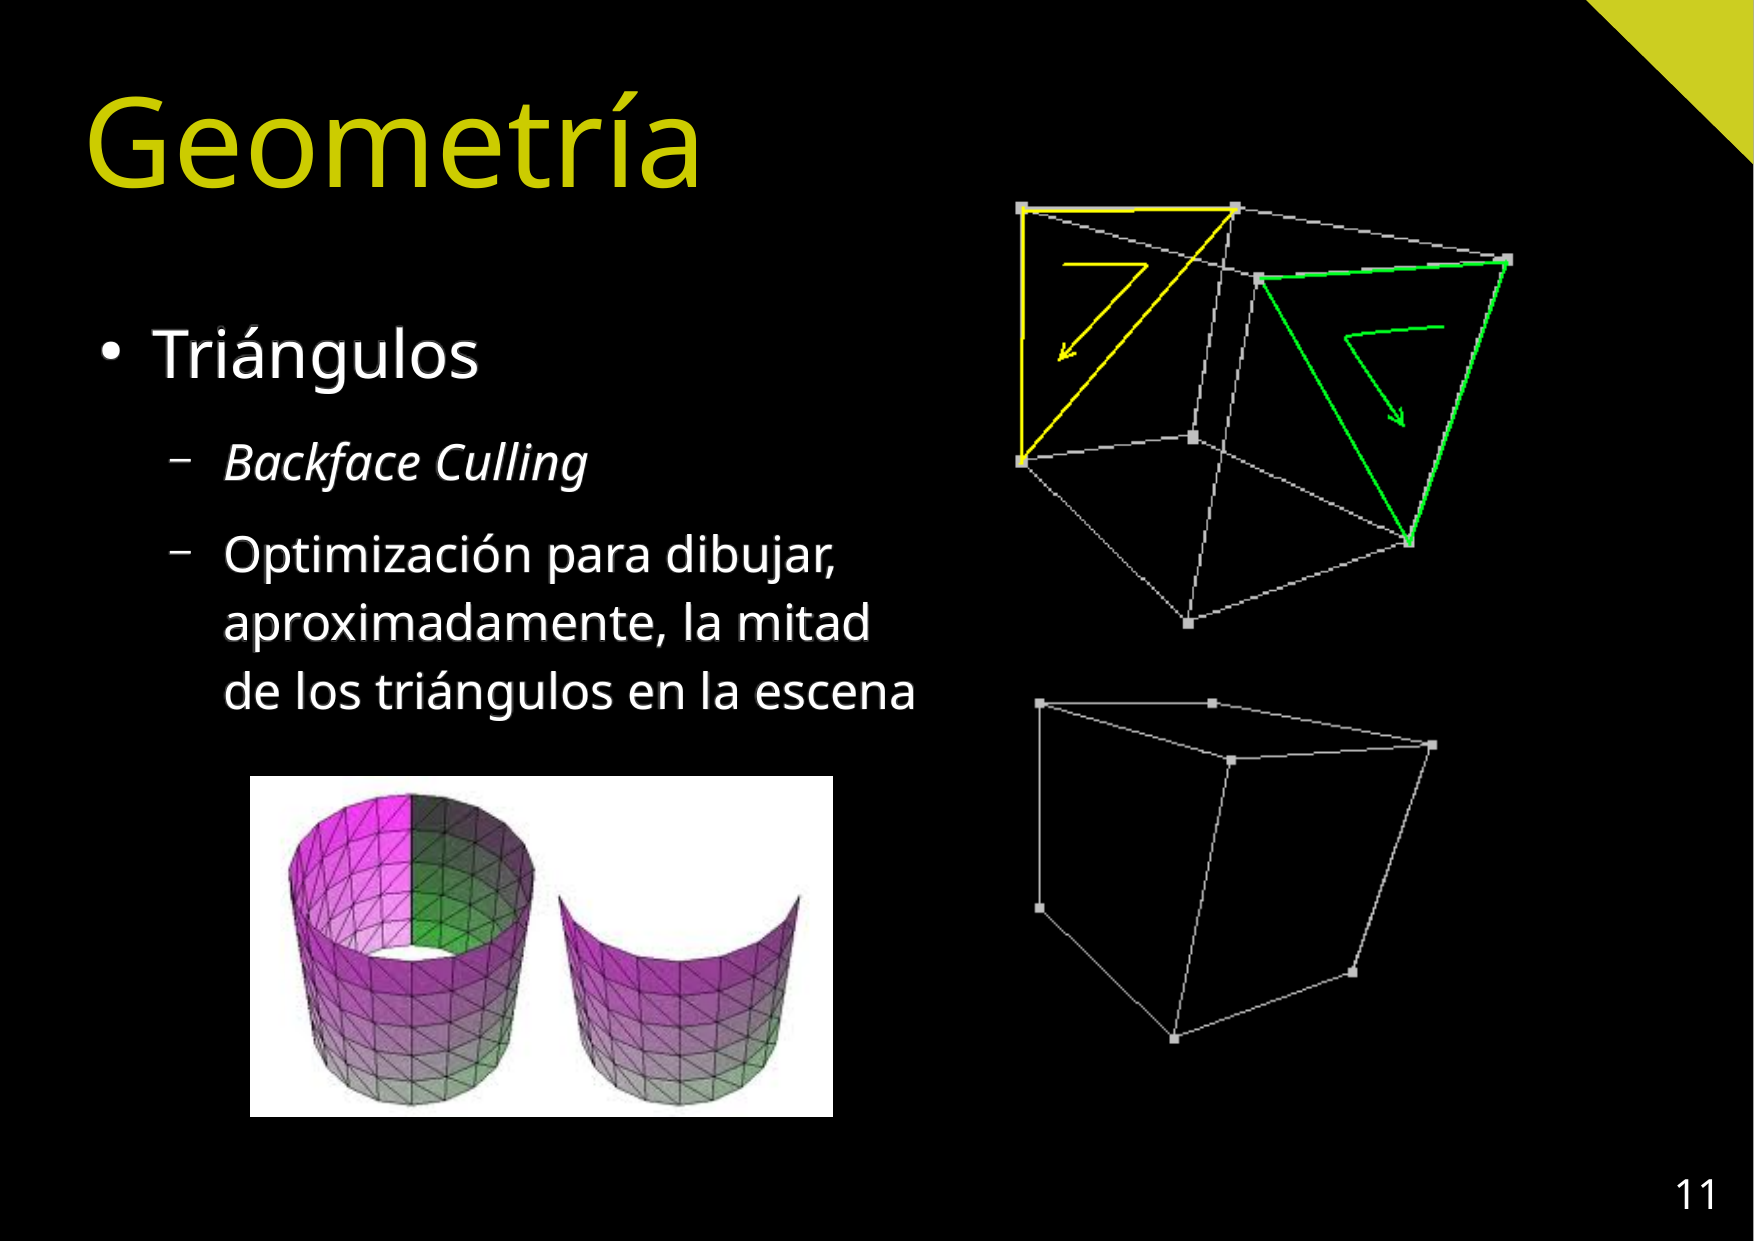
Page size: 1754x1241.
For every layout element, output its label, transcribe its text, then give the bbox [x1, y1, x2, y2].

list Triángulos Backface Culling Optimización para dibujar, aproximadamente, la mitad de los triángulos en la escena [81, 307, 1660, 1126]
picture [950, 141, 1554, 1063]
title Geometría [82, 35, 1661, 243]
picture [250, 776, 833, 1117]
